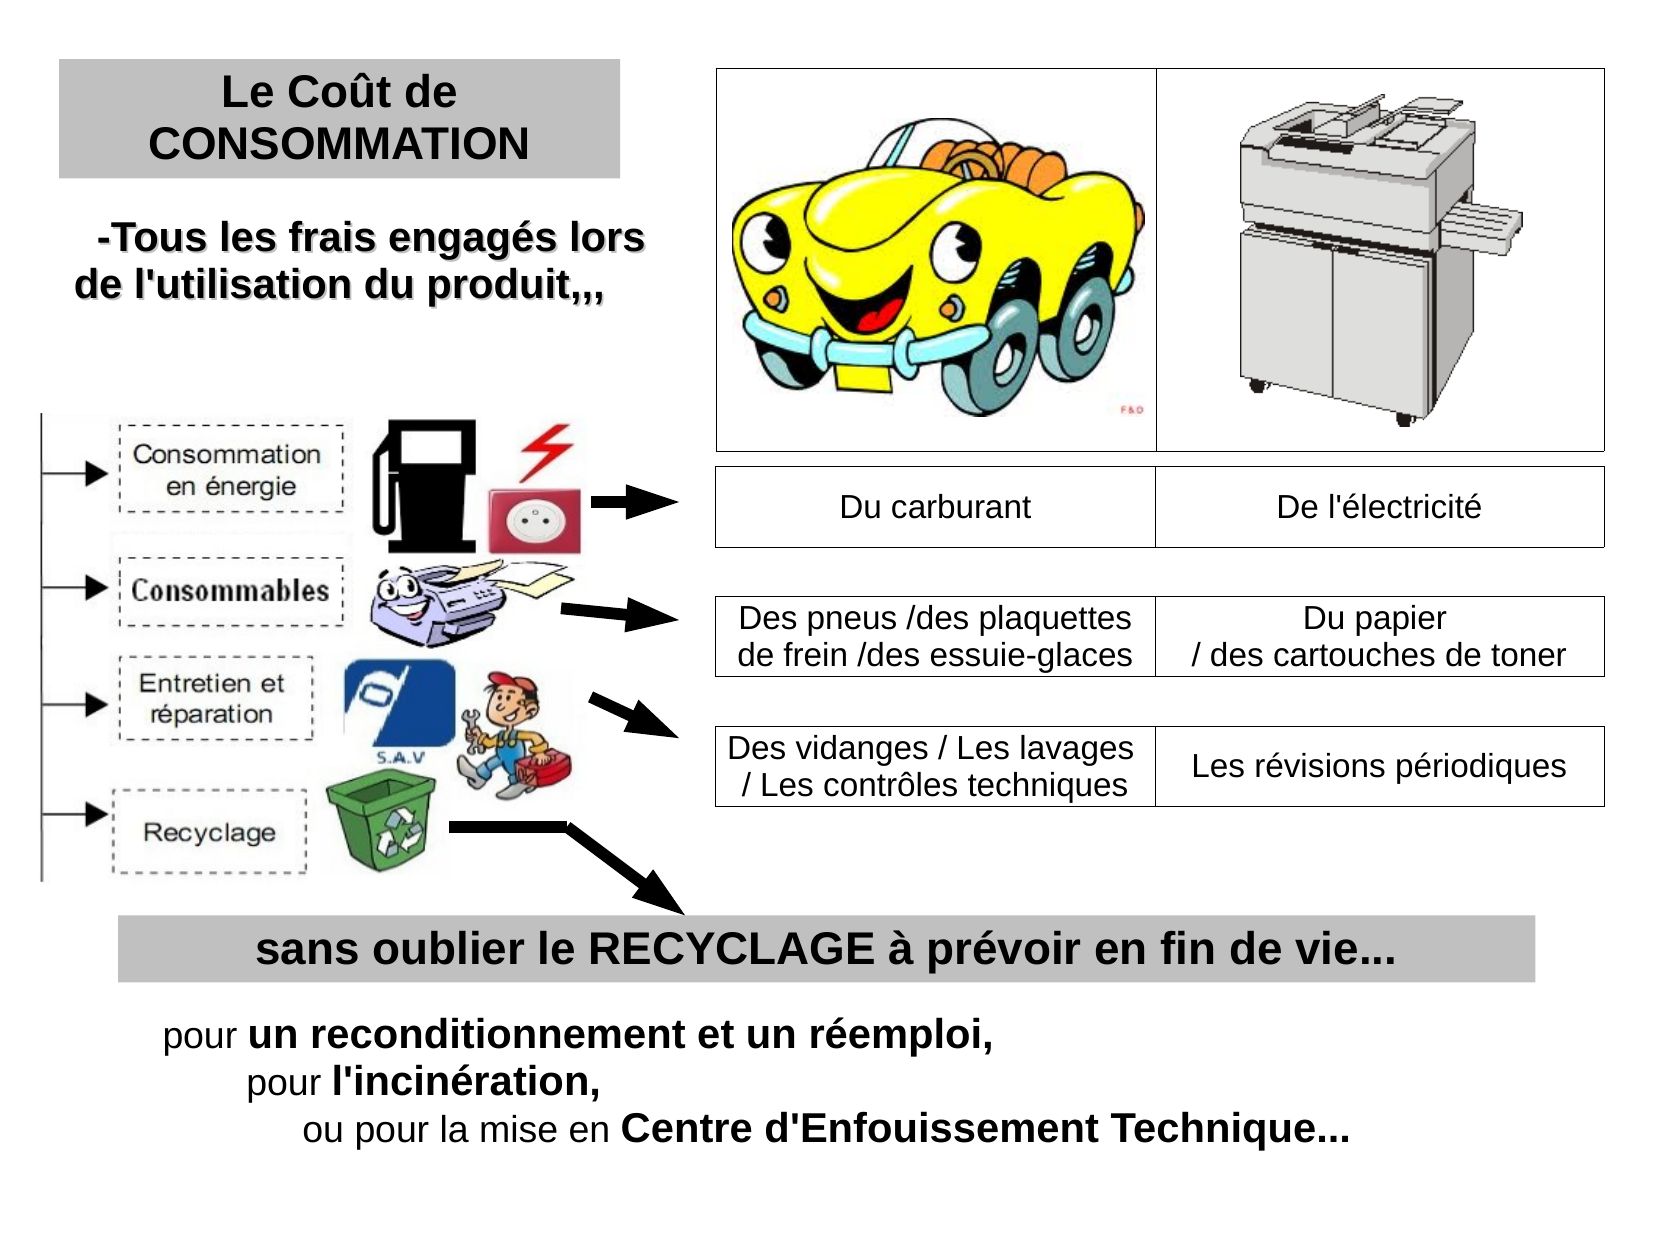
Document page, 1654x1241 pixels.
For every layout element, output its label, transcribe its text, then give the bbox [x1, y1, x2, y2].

picture [1240, 94, 1523, 427]
table_header [1157, 69, 1604, 451]
table_header [717, 69, 1156, 451]
table_header Des pneus /des plaquettes de frein /des essuie-glaces [716, 597, 1155, 676]
text_box sans oublier le RECYCLAGE à prévoir en fin de vie... [118, 915, 1536, 983]
table_header Des vidanges / Les lavages / Les contrôles techniques [716, 727, 1155, 806]
picture [35, 413, 591, 886]
table_header Du papier / des cartouches de toner [1156, 597, 1604, 676]
table_header Les révisions périodiques [1156, 727, 1604, 806]
text_box pour un reconditionnement et un réemploi, pour l'incinération, ou pour la mise en Centre d'Enfouissement Technique... [147, 1003, 1506, 1162]
table_header Du carburant [716, 467, 1155, 547]
table_header De l'électricité [1156, 467, 1604, 547]
picture [732, 118, 1145, 417]
text_box Le Coût de CONSOMMATION [59, 59, 621, 179]
text_box -Tous les frais engagés lors de l'utilisation du produit,,, [59, 206, 680, 337]
